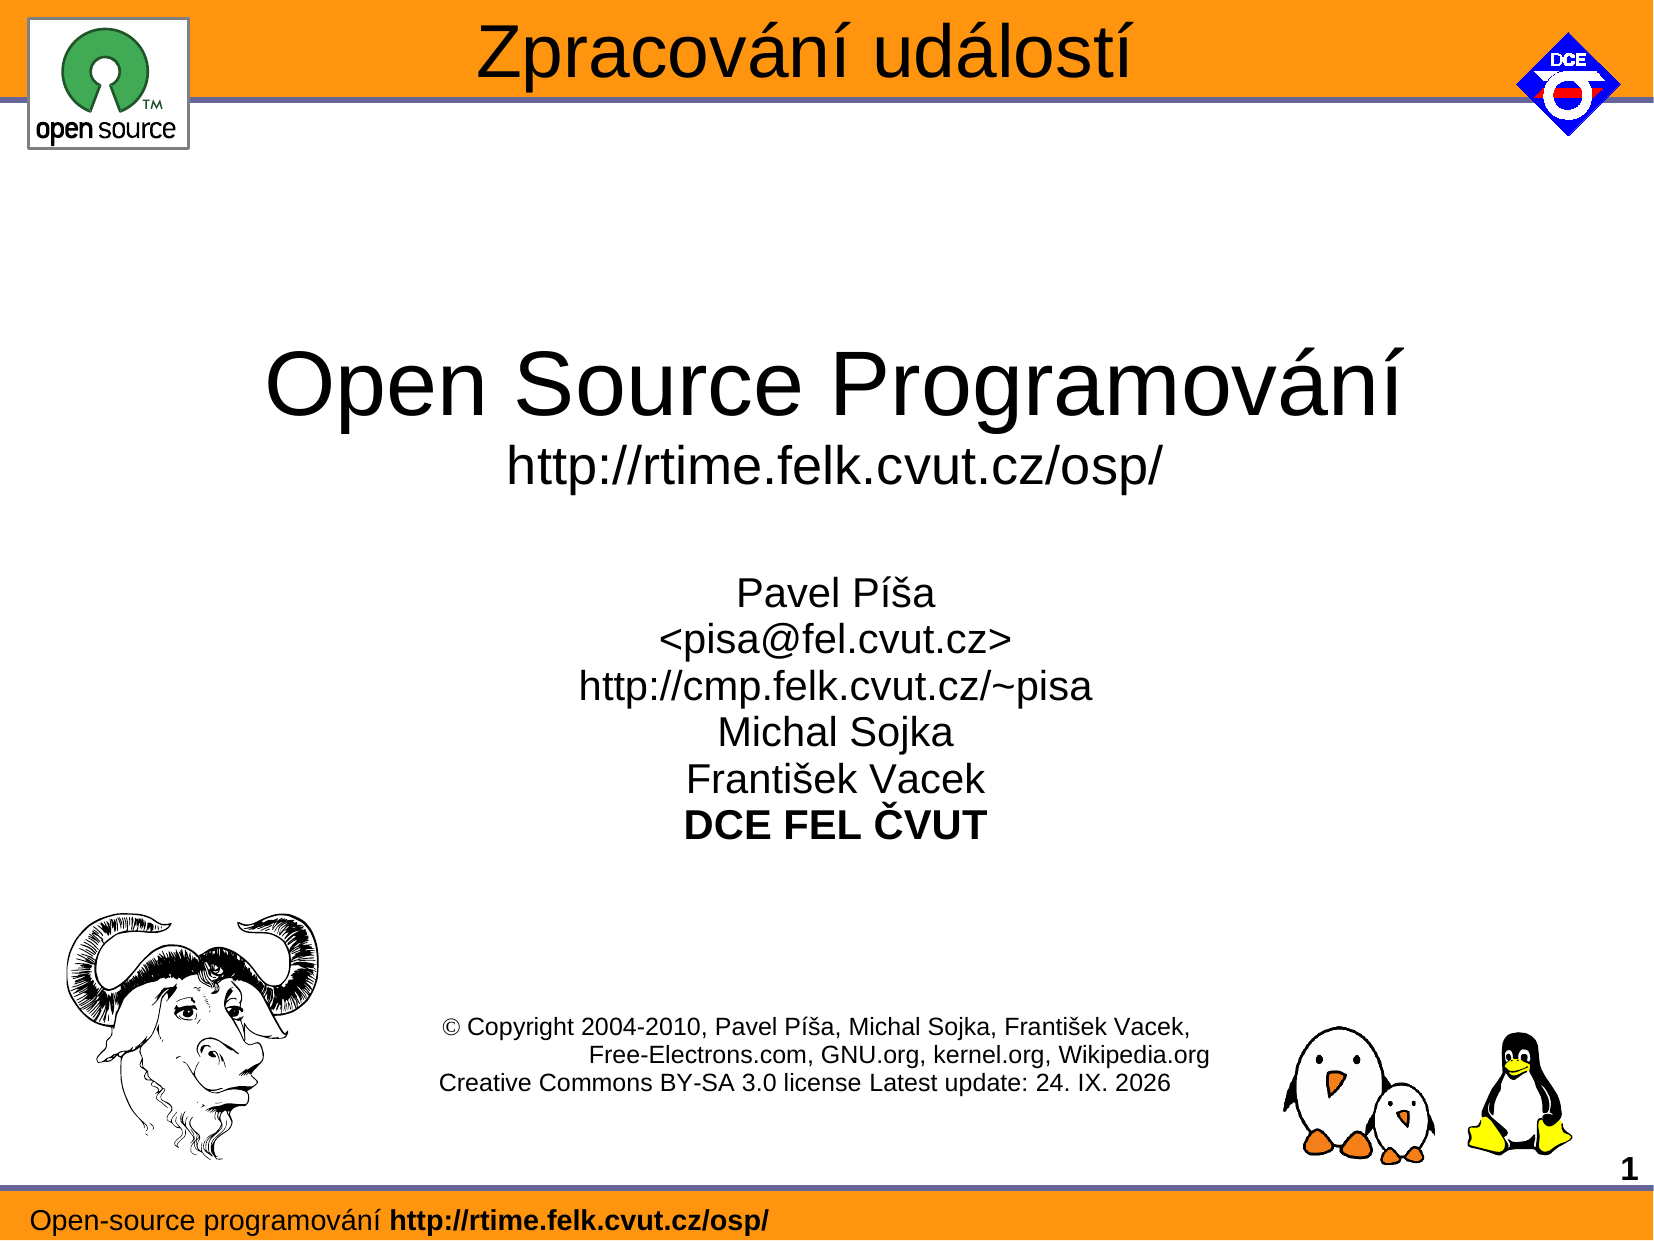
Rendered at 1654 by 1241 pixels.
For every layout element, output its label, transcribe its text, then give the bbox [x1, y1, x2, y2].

title Zpracování událostí [60, 4, 1551, 98]
subtitle Open Source Programování http://rtime.felk.cvut.cz/osp/ Pavel Píša <pisa@fel.cvut.cz> http://cmp.felk.cvut.cz/~pisa Michal Sojka František Vacek DCE FEL ČVUT [183, 204, 1471, 977]
picture [1283, 1026, 1435, 1165]
picture [66, 911, 319, 1169]
list © Copyright 2004-2010, Pavel Píša, Michal Sojka, František Vacek, Free-Electrons.com, GNU.org, kernel.org, Wikipedia.org Creative Commons BY-SA 3.0 license Latest update: 14. IV 2010 [438, 1012, 1215, 1150]
text_box [1467, 1032, 1573, 1156]
